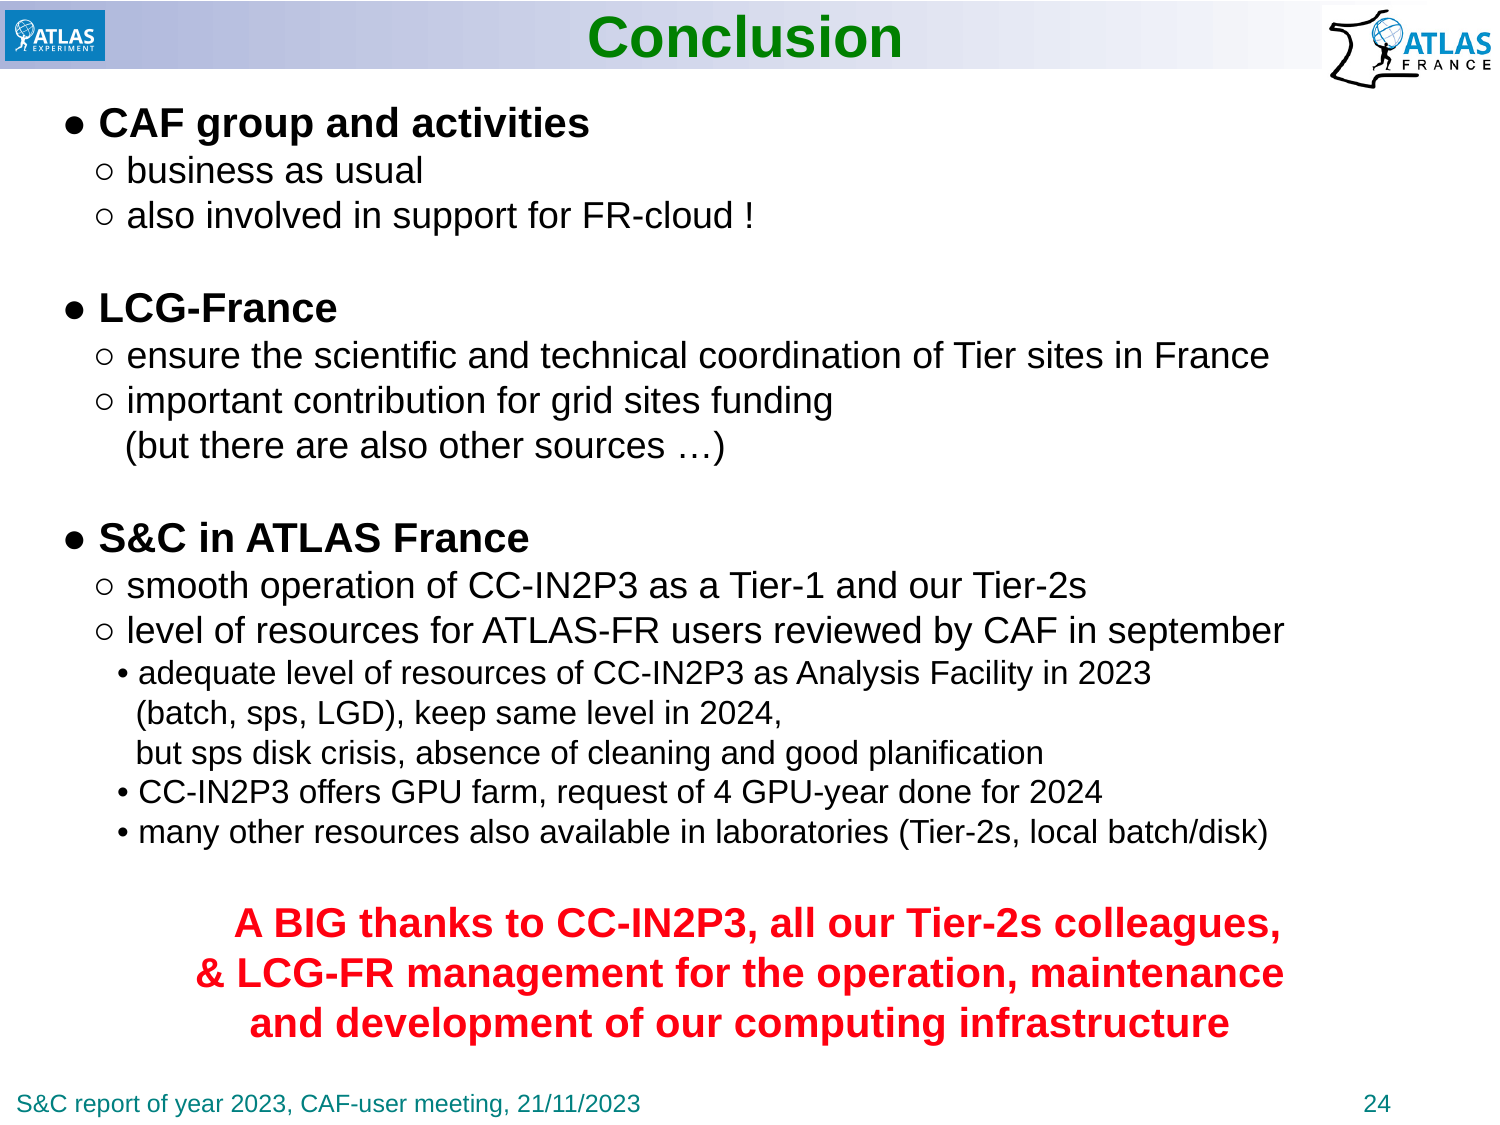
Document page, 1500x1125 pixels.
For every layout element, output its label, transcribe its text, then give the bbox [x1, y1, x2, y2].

text_box Conclusion [7, 0, 1500, 71]
text_box ● CAF group and activities ○ business as usual ○ also involved in support for FR-cloud ! ● LCG-France ○ ensure the scientific and technical coordination of Tier sites in France ○ important contribution for grid sites funding (but there are also other sources …) ● S&C in ATLAS France ○ smooth operation of CC-IN2P3 as a Tier-1 and our Tier-2s ○ level of resources for ATLAS-FR users reviewed by CAF in september • adequate level of resources of CC-IN2P3 as Analysis Facility in 2023 (batch, sps, LGD), keep same level in 2024, but sps disk crisis, absence of cleaning and good planification • CC-IN2P3 offers GPU farm, request of 4 GPU-year done for 2024 • many other resources also available in laboratories (Tier-2s, local batch/disk) [47, 88, 1499, 843]
picture [1322, 71, 1498, 88]
text_box A BIG thanks to CC-IN2P3, all our Tier-2s colleagues, & LCG-FR management for the operation, maintenance and development of our computing infrastructure [0, 843, 1500, 1045]
